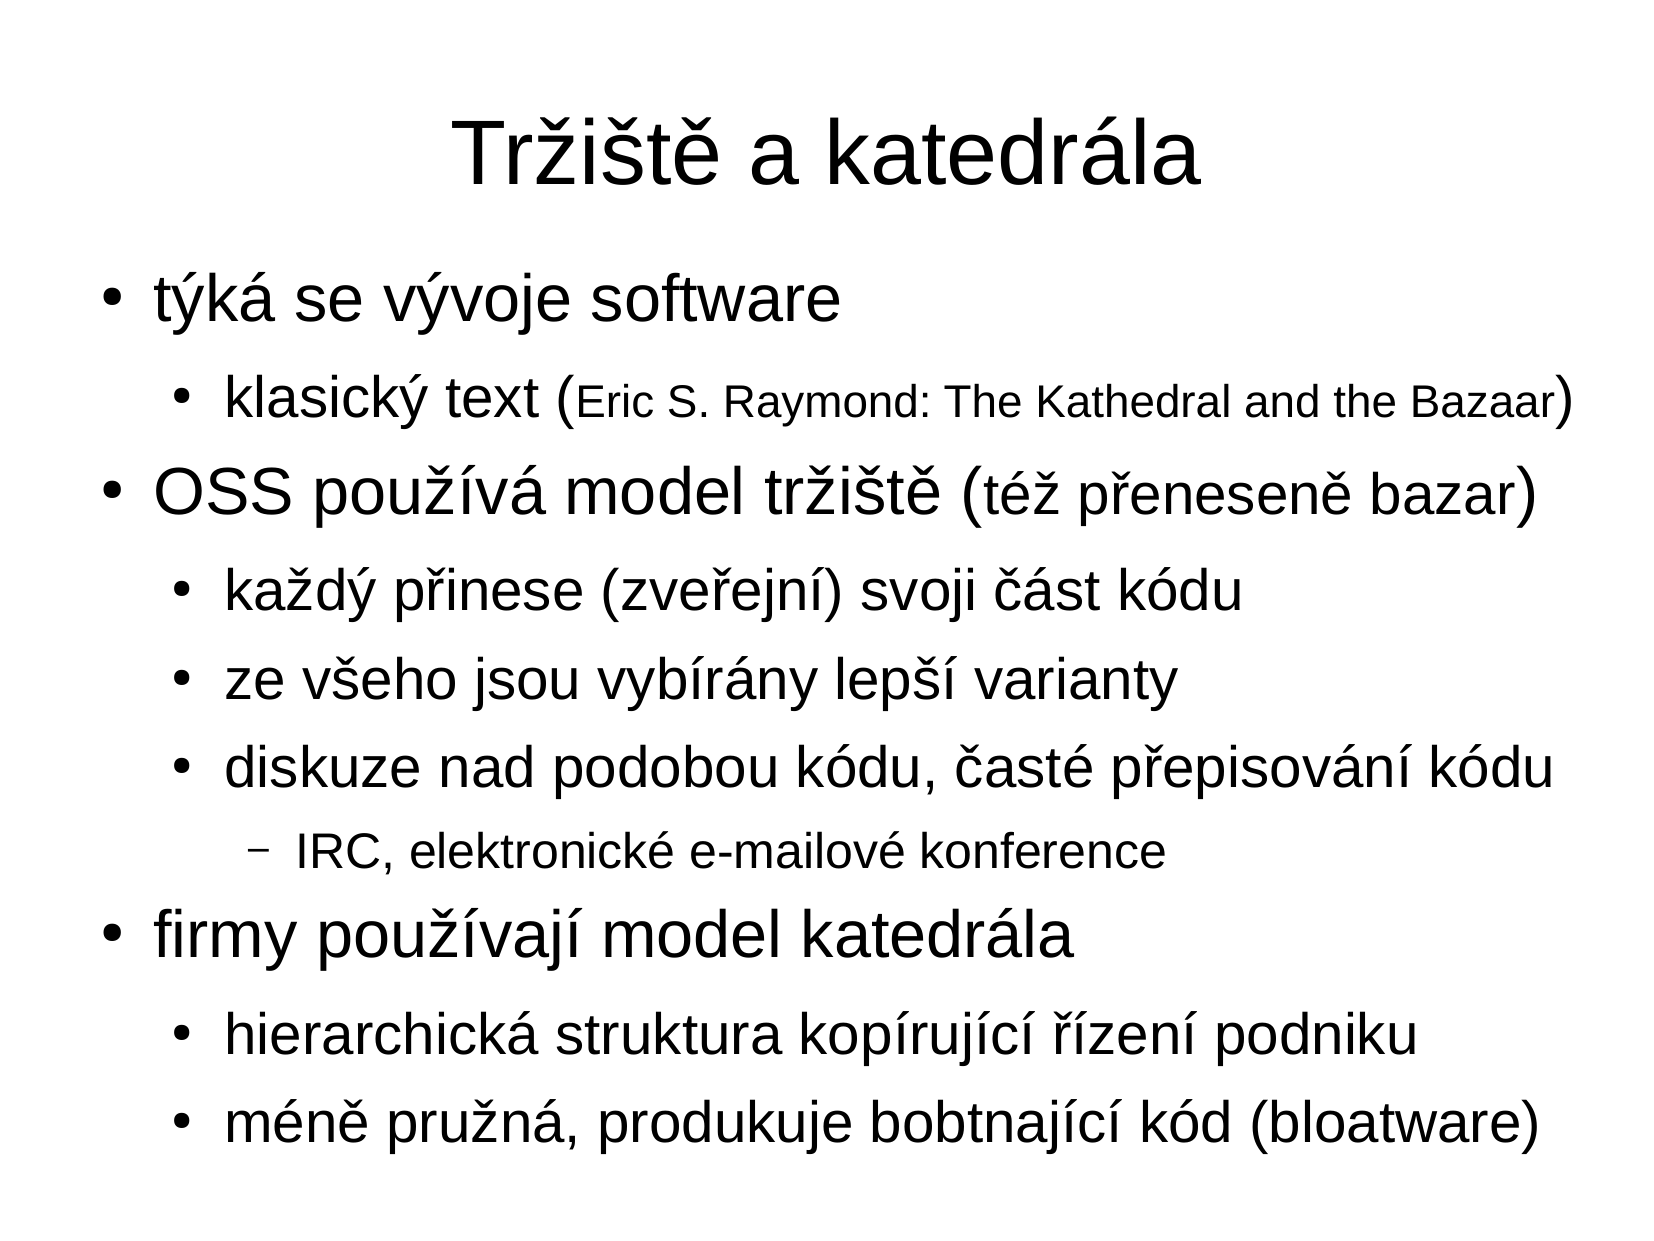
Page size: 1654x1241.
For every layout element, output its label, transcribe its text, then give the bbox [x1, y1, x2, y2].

list týká se vývoje software klasický text (Eric S. Raymond: The Kathedral and the Bazaar) OSS používá model tržiště (též přeneseně bazar) každý přinese (zveřejní) svoji část kódu ze všeho jsou vybírány lepší varianty diskuze nad podobou kódu, časté přepisování kódu IRC, elektronické e-mailové konference firmy používají model katedrála hierarchická struktura kopírující řízení podniku méně pružná, produkuje bobtnající kód (bloatware) [82, 260, 1625, 1156]
title Tržiště a katedrála [82, 56, 1571, 250]
